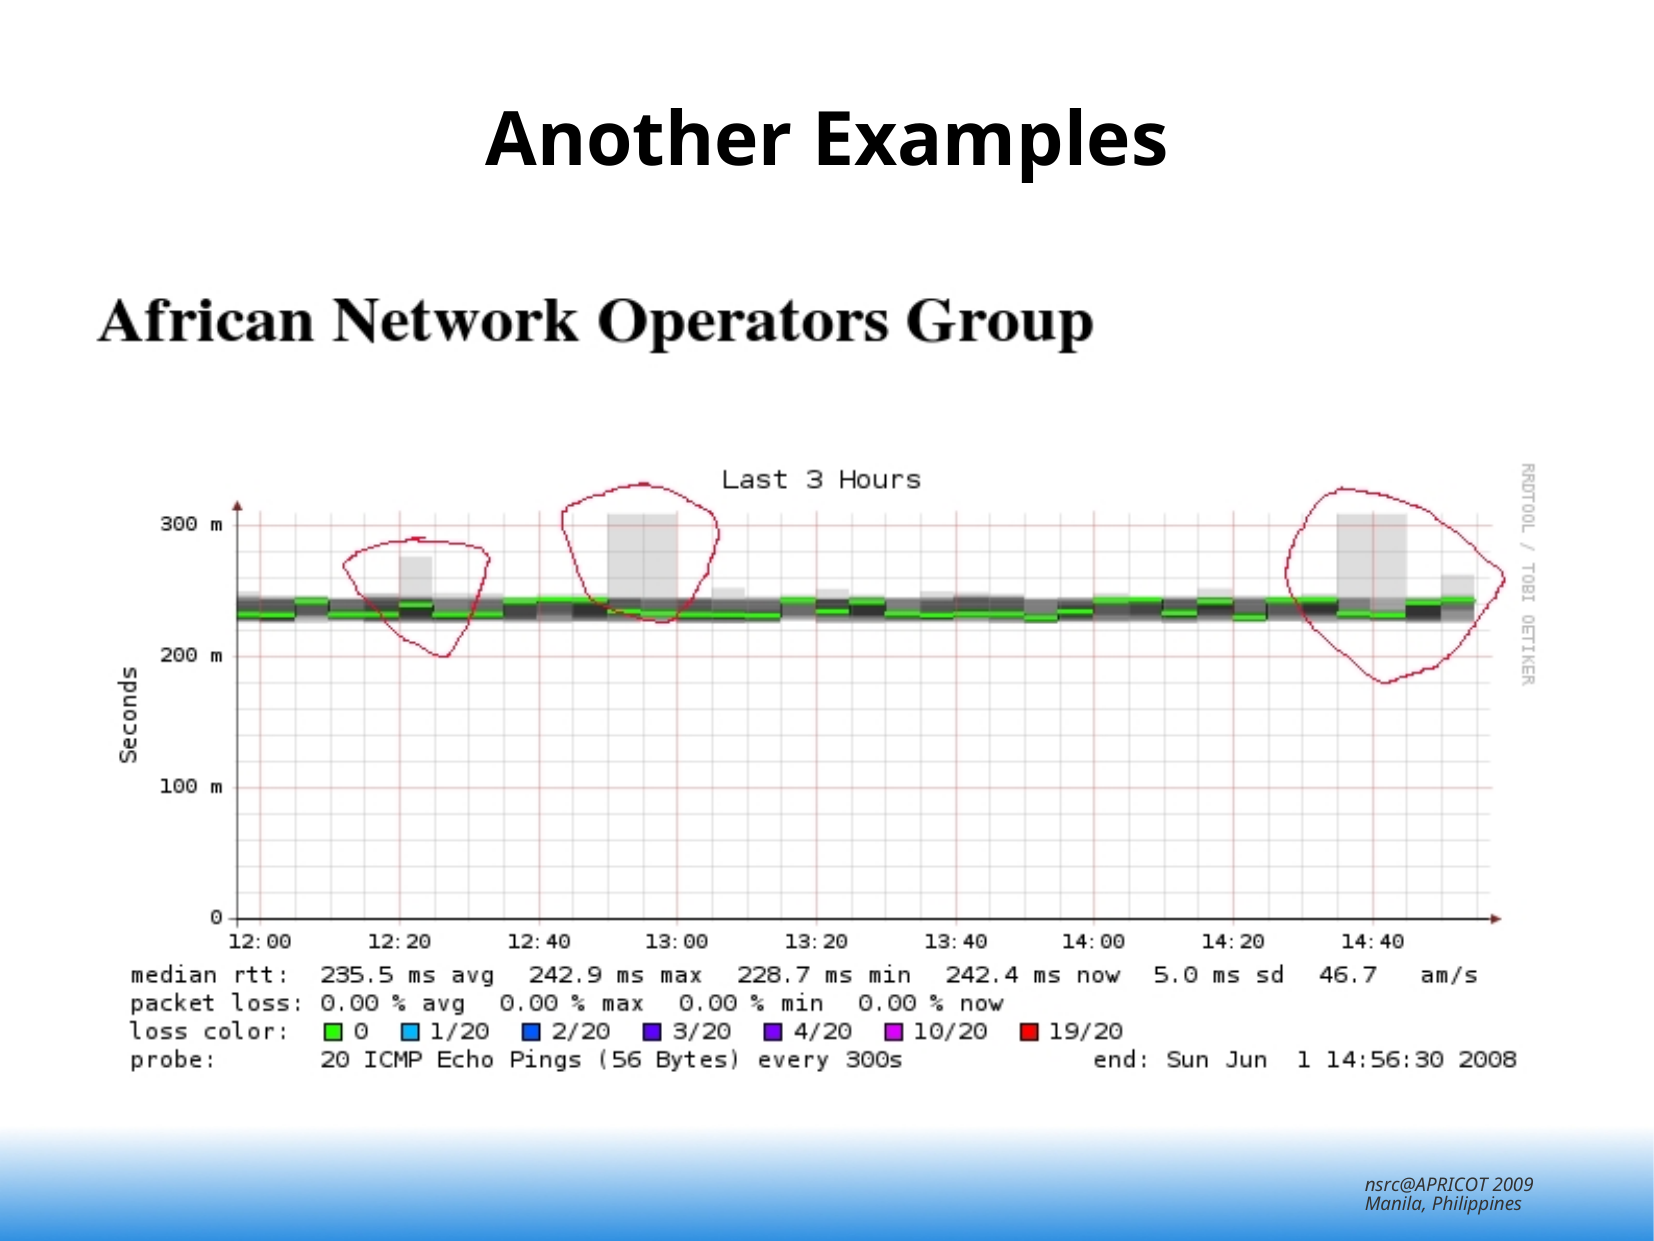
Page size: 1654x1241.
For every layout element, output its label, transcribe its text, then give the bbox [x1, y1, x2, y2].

picture [93, 287, 1579, 1088]
title Another Examples [121, 79, 1534, 194]
picture [0, 1124, 1654, 1241]
